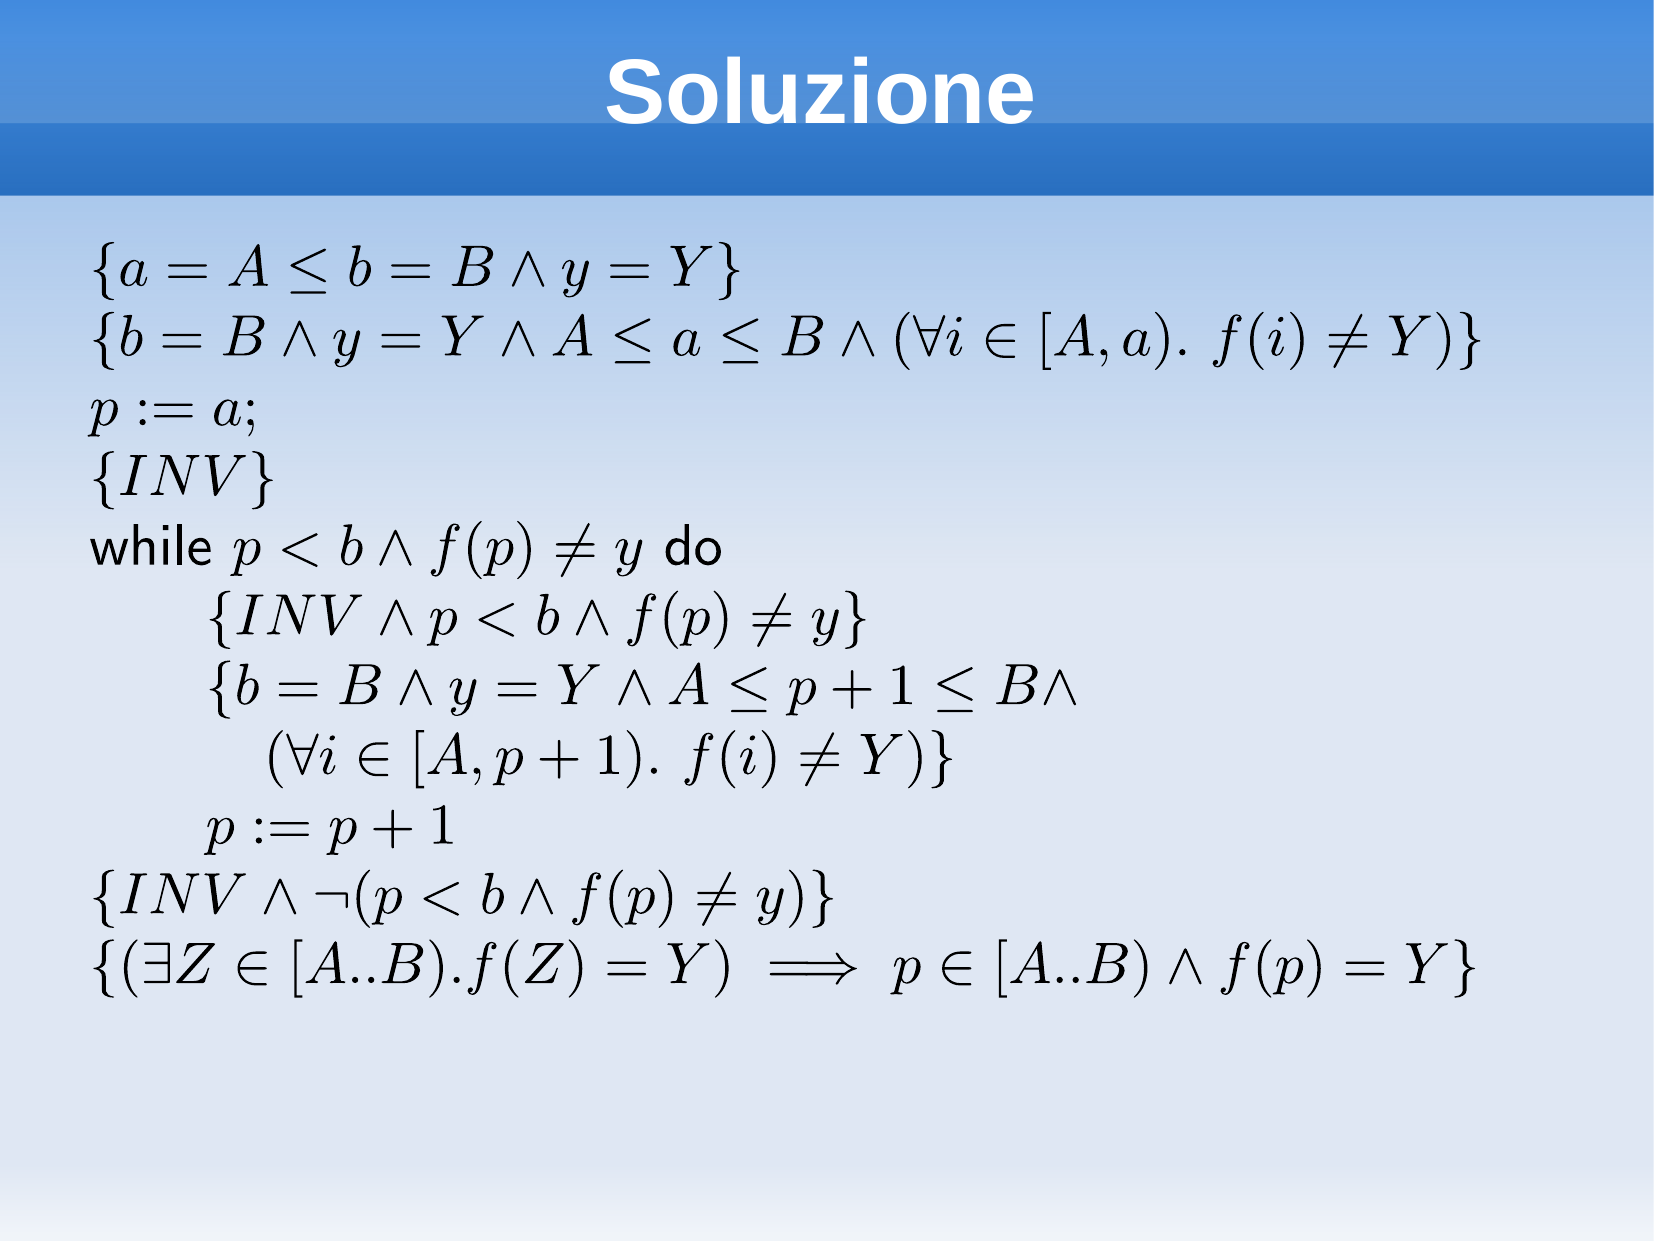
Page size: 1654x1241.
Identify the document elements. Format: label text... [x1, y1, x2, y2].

picture [0, 0, 1654, 1241]
text_box [87, 241, 1485, 998]
title Soluzione [76, 0, 1565, 196]
